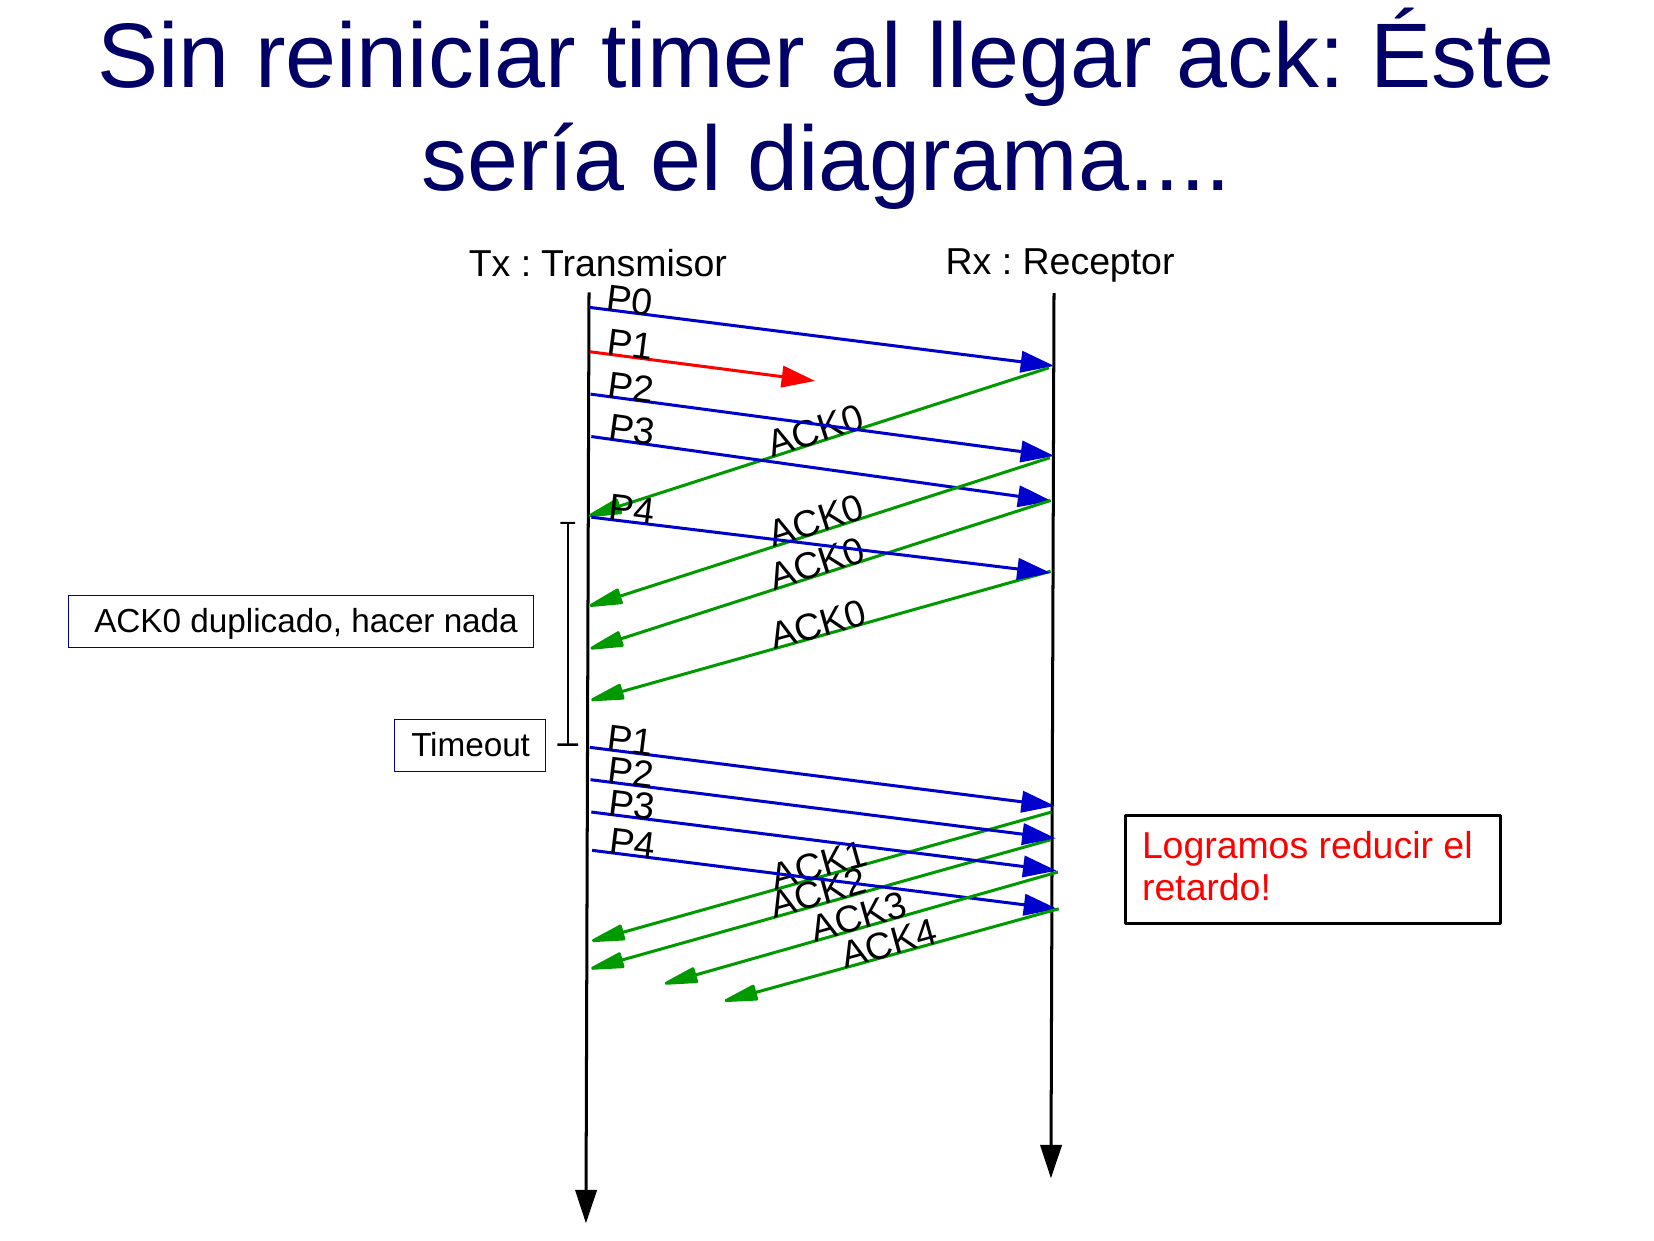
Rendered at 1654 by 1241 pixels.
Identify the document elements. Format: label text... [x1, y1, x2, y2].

text_box Timeout [394, 719, 546, 772]
text_box Rx : Receptor [930, 232, 1231, 290]
text_box ACK0 duplicado, hacer nada [68, 595, 534, 648]
title Sin reiniciar timer al llegar ack: Éste sería el diagrama.... [82, 4, 1571, 210]
text_box Logramos reducir el retardo! [1125, 815, 1501, 924]
text_box Tx : Transmisor [454, 235, 755, 292]
